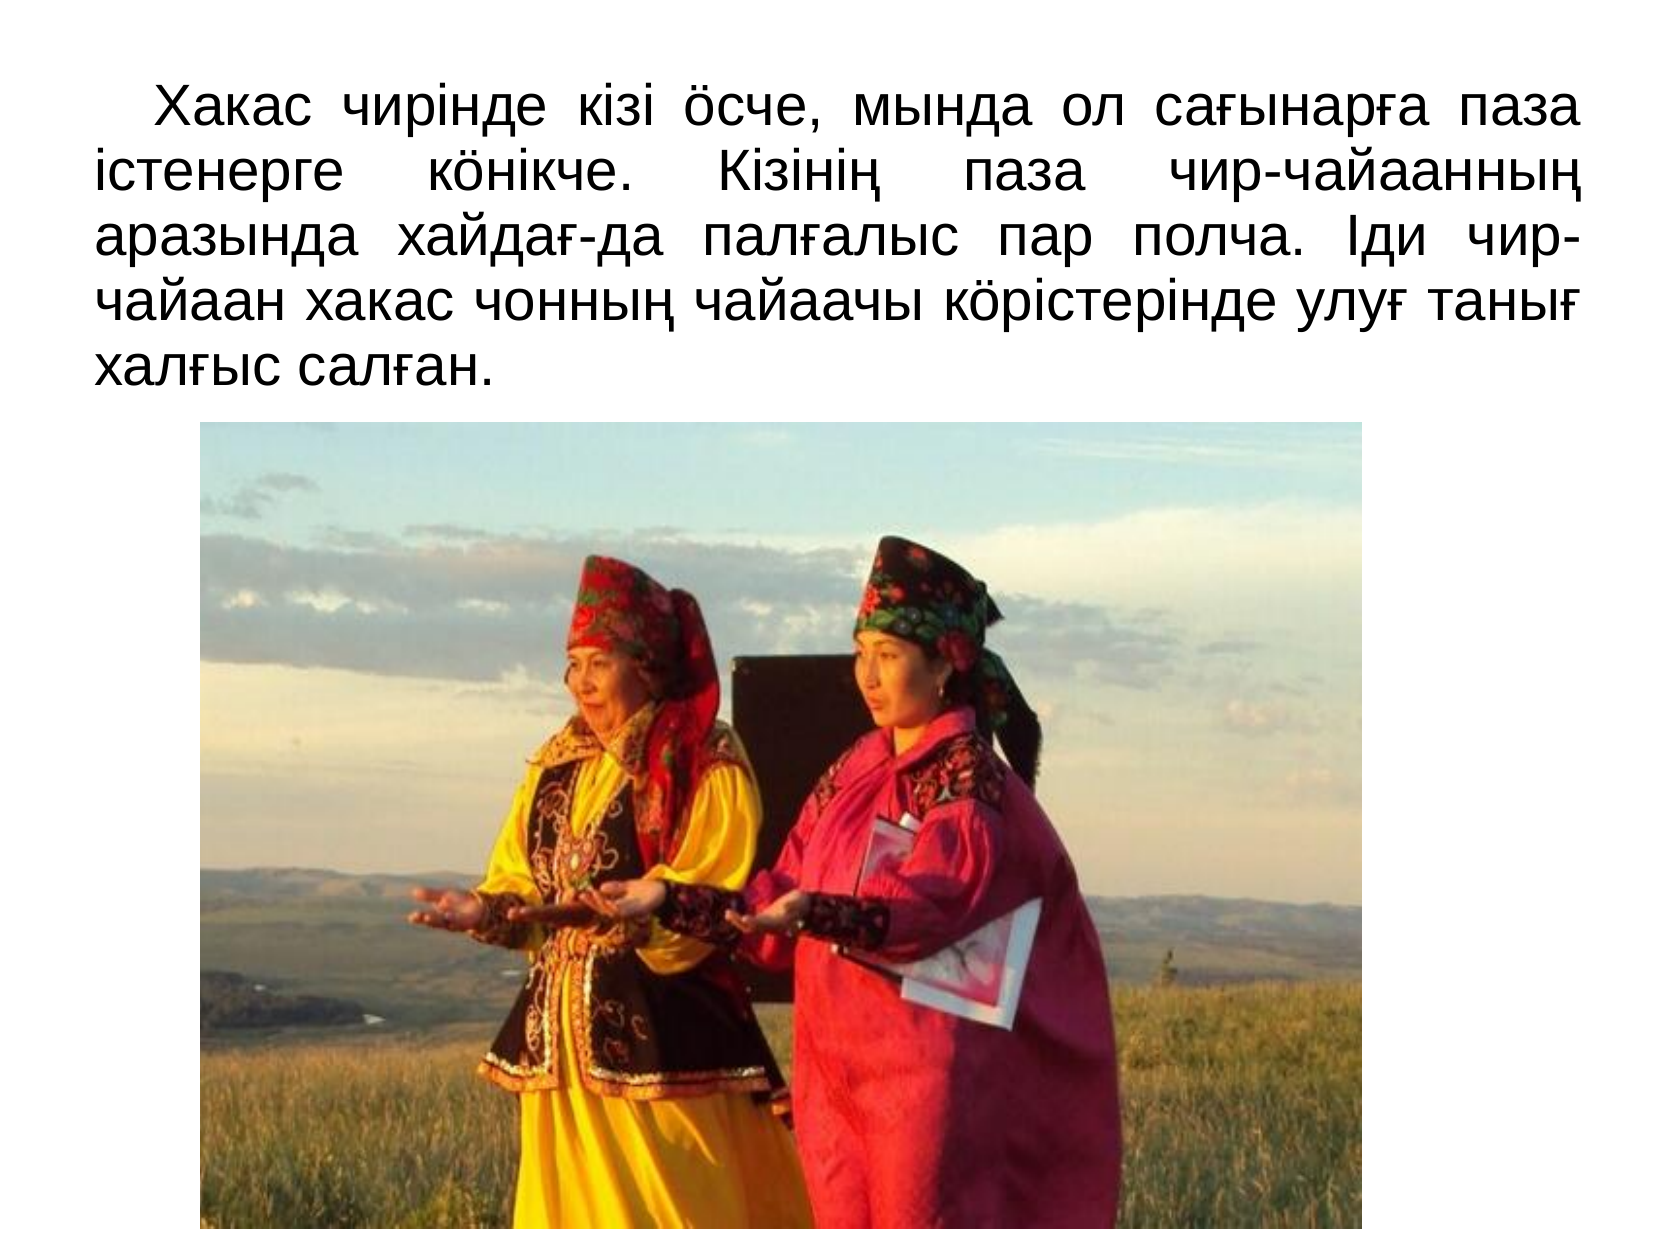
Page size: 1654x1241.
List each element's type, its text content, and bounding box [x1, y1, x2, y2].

picture [200, 422, 1362, 1229]
list Хакас чирінде кізі ӧсче, мында ол сағынарға паза істенерге кӧнікче. Кізінің паза чир-чайаанның аразында хайдағ-да палғалыс пар полча. Іди чир-чайаан хакас чонның чайаачы кӧрістерінде улуғ танығ халғыс салған. [94, 72, 1583, 969]
